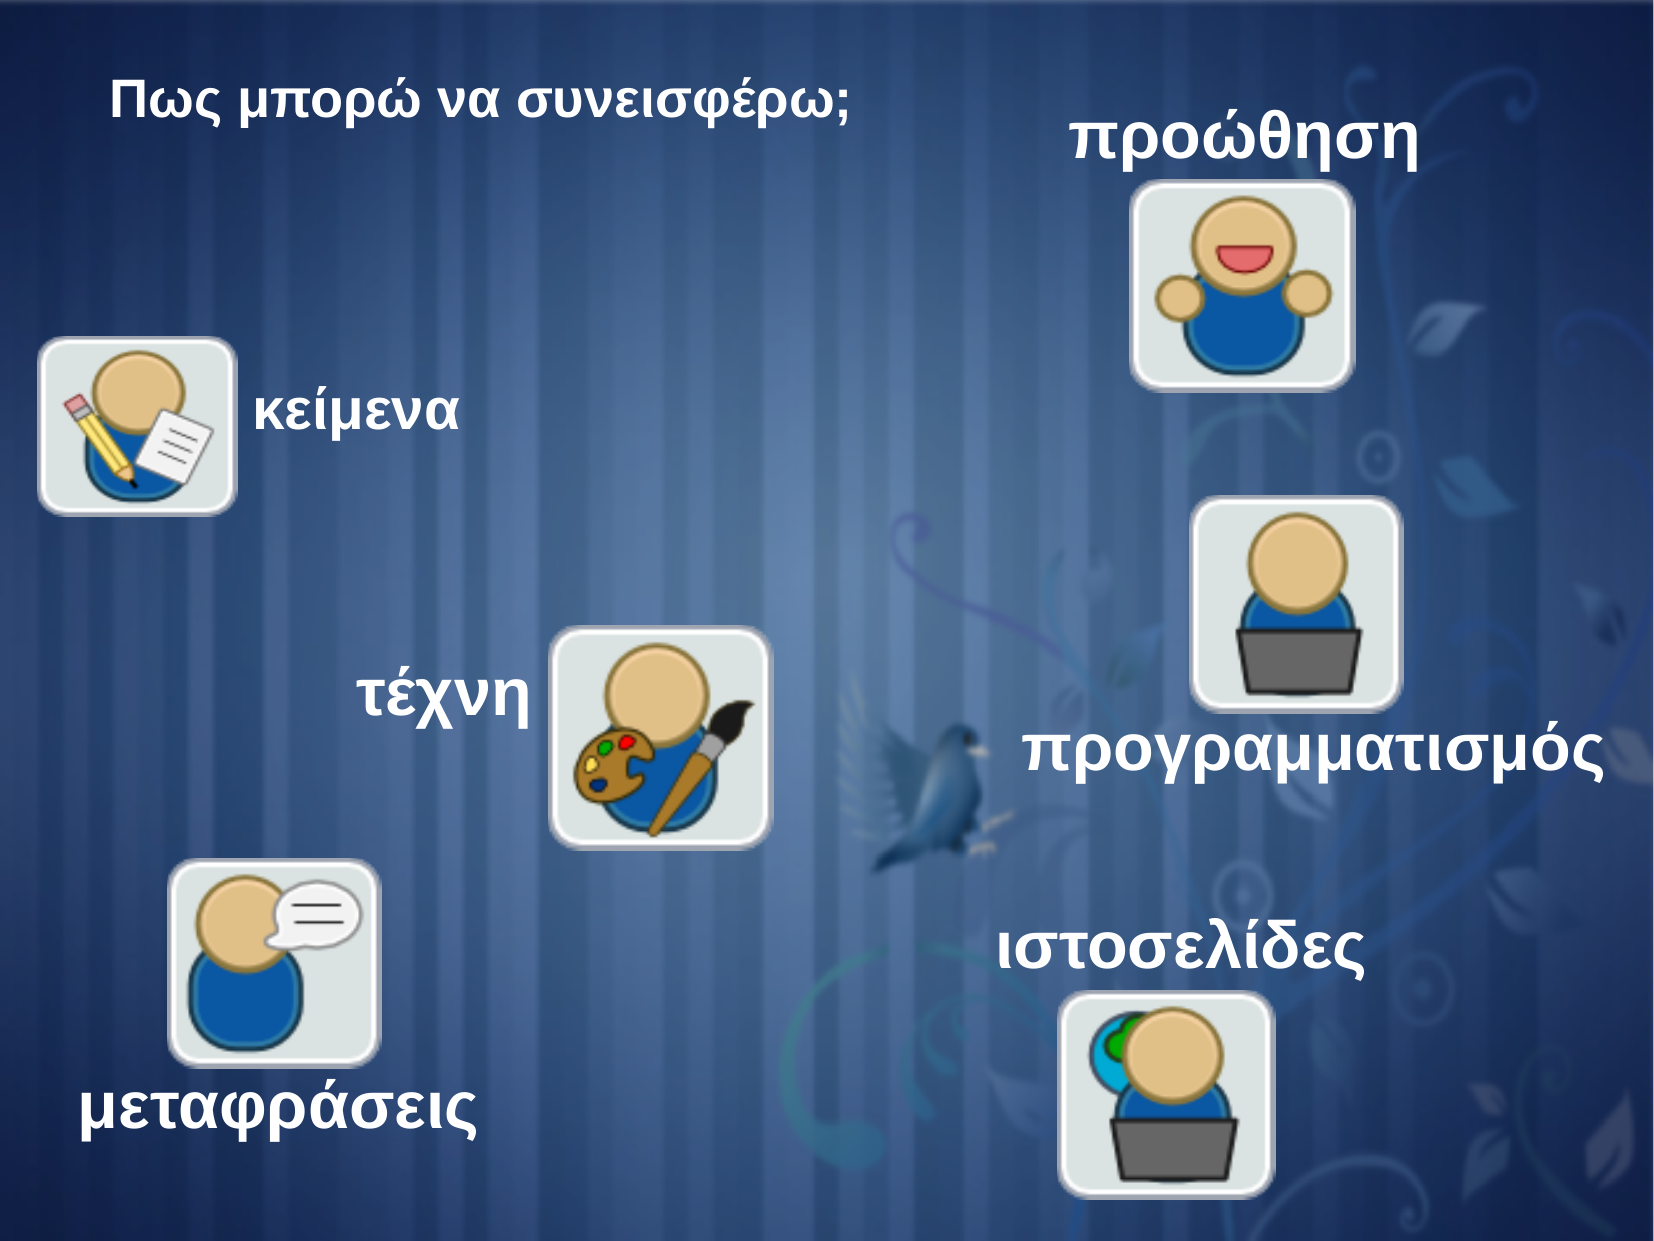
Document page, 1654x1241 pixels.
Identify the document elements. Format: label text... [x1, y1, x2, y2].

text_box προγραμματισμός [1006, 702, 1645, 793]
text_box κείμενα [237, 369, 725, 450]
text_box ιστοσελίδες [980, 901, 1393, 991]
text_box Πως μπορώ να συνεισφέρω; [94, 61, 920, 137]
text_box προώθηση [1053, 90, 1545, 204]
text_box μεταφράσεις [63, 1060, 514, 1151]
text_box τέχνη [341, 648, 567, 738]
picture [0, 0, 1654, 1241]
